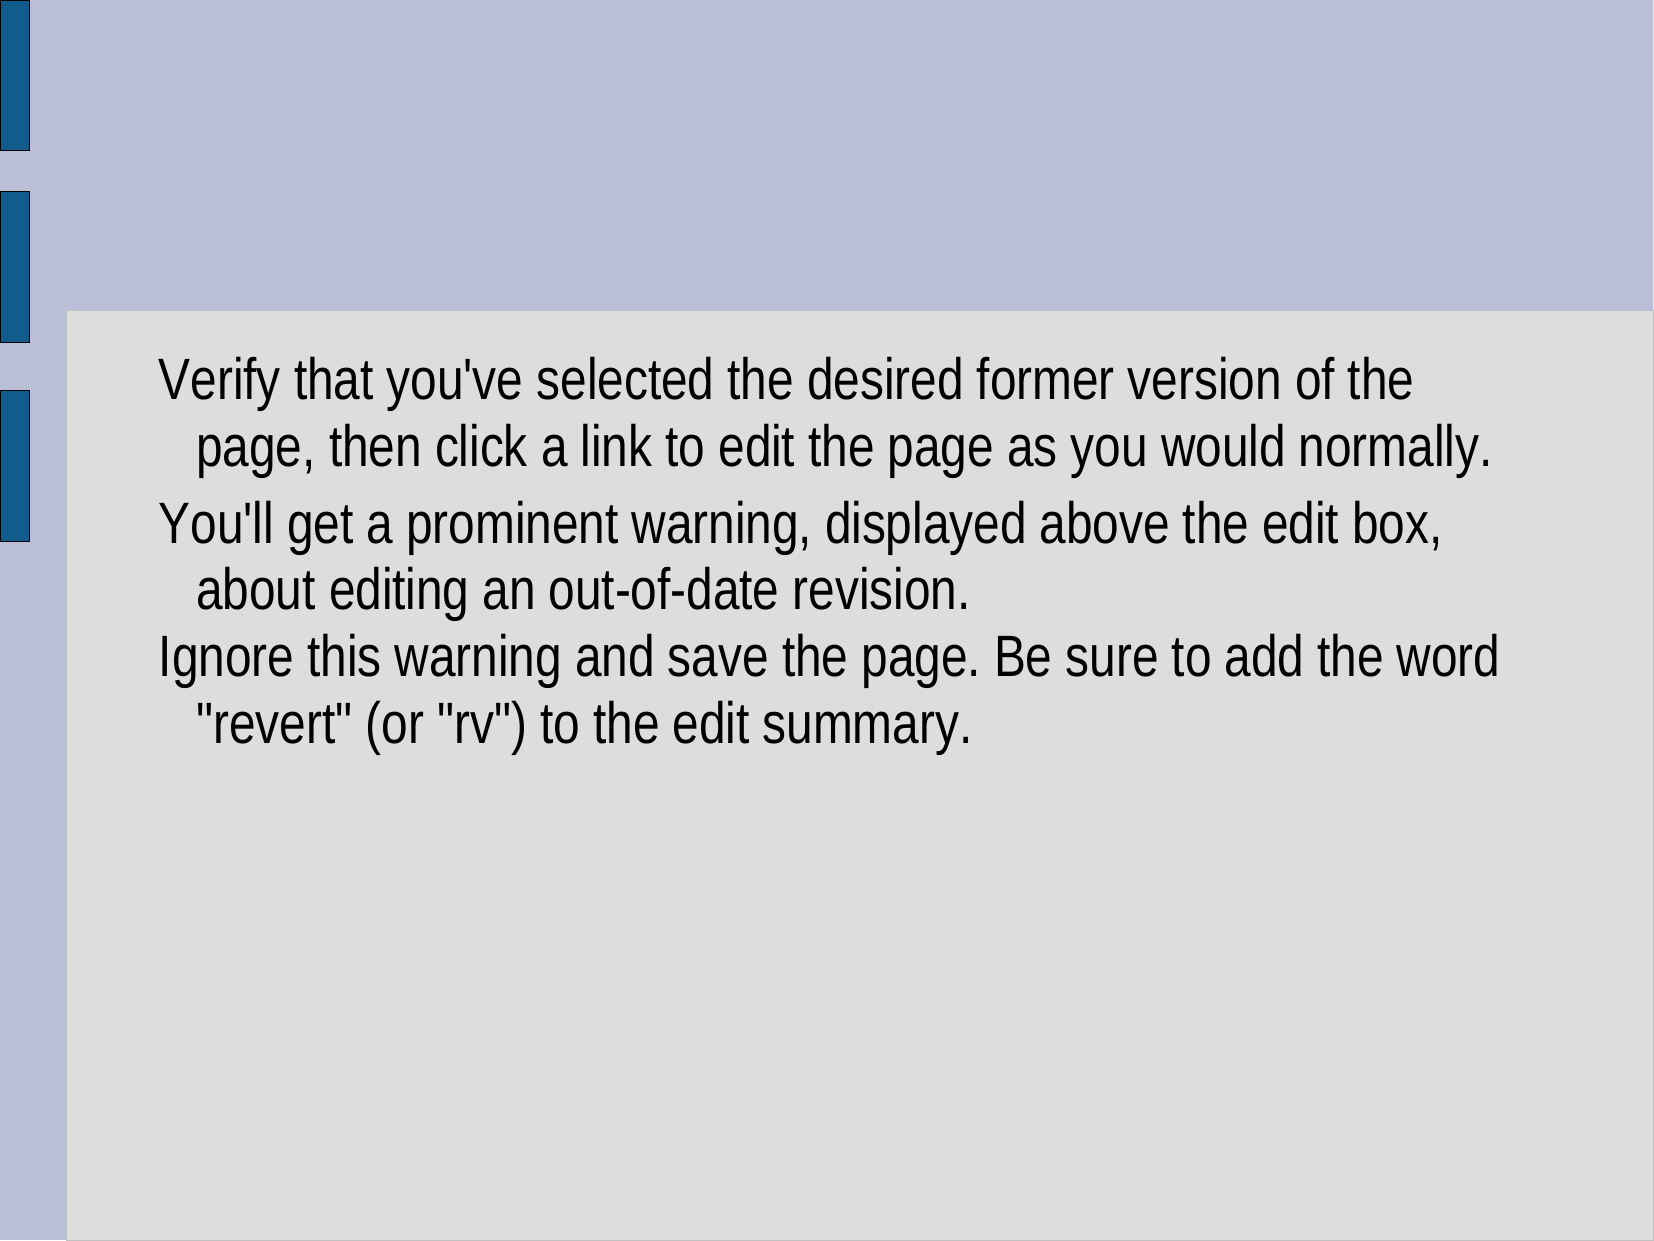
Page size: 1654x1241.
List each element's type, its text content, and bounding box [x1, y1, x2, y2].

list Verify that you've selected the desired former version of the page, then click a link to edit the page as you would normally. You'll get a prominent warning, displayed above the edit box, about editing an out-of-date revision. Ignore this warning and save the page. Be sure to add the word "revert" (or "rv") to the edit summary. [121, 344, 1534, 1127]
